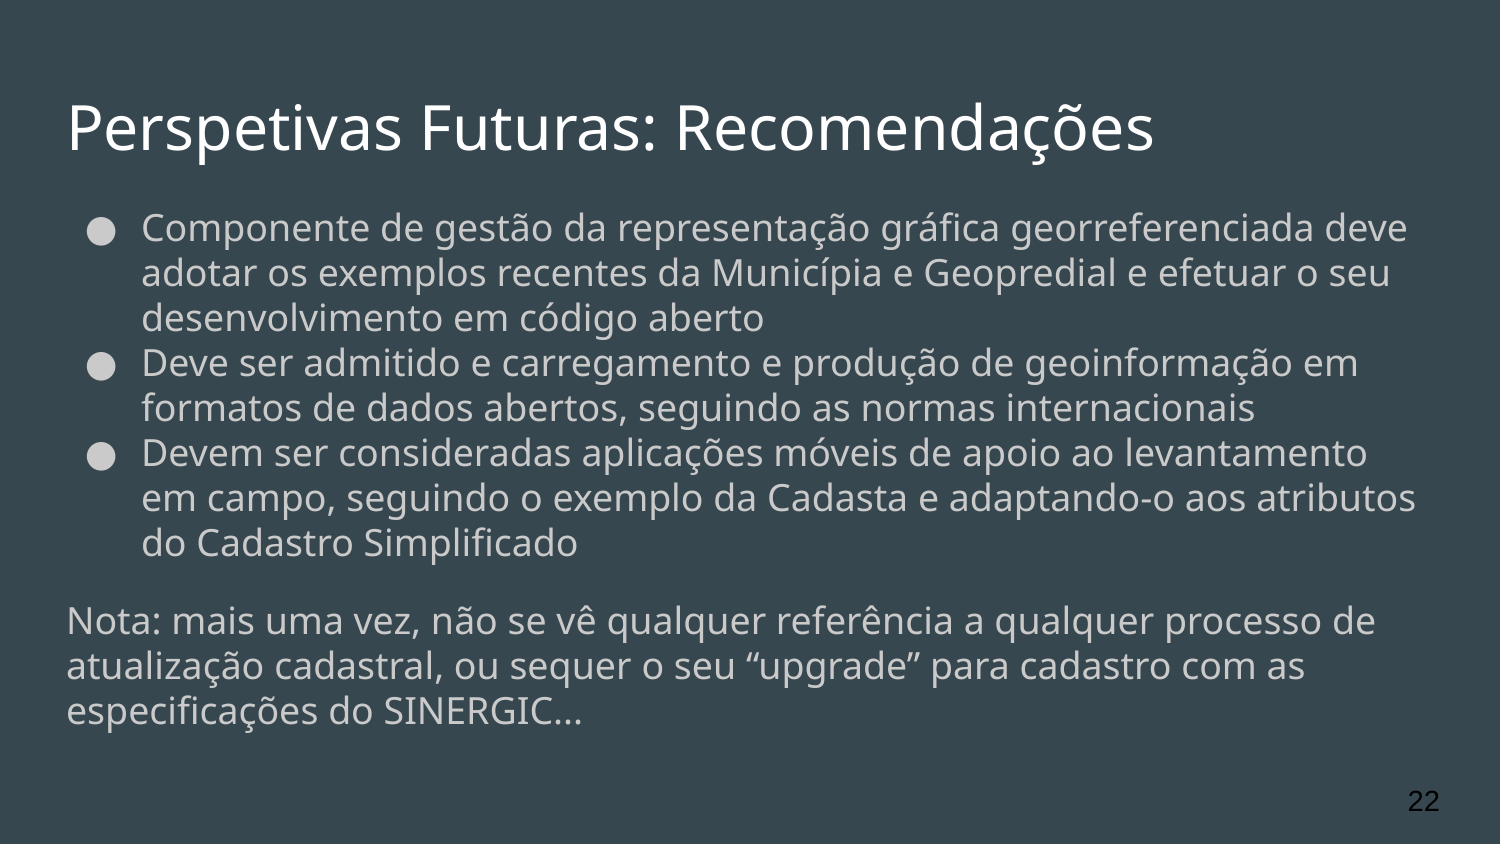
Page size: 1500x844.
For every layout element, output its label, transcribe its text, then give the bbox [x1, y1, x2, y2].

title Perspetivas Futuras: Recomendações [51, 72, 1449, 167]
slide_number <number> [1392, 767, 1483, 833]
list Componente de gestão da representação gráfica georreferenciada deve adotar os exemplos recentes da Municípia e Geopredial e efetuar o seu desenvolvimento em código aberto Deve ser admitido e carregamento e produção de geoinformação em formatos de dados abertos, seguindo as normas internacionais Devem ser consideradas aplicações móveis de apoio ao levantamento em campo, seguindo o exemplo da Cadasta e adaptando-o aos atributos do Cadastro Simplificado Nota: mais uma vez, não se vê qualquer referência a qualquer processo de atualização cadastral, ou sequer o seu “upgrade” para cadastro com as especificações do SINERGIC... [51, 189, 1449, 750]
